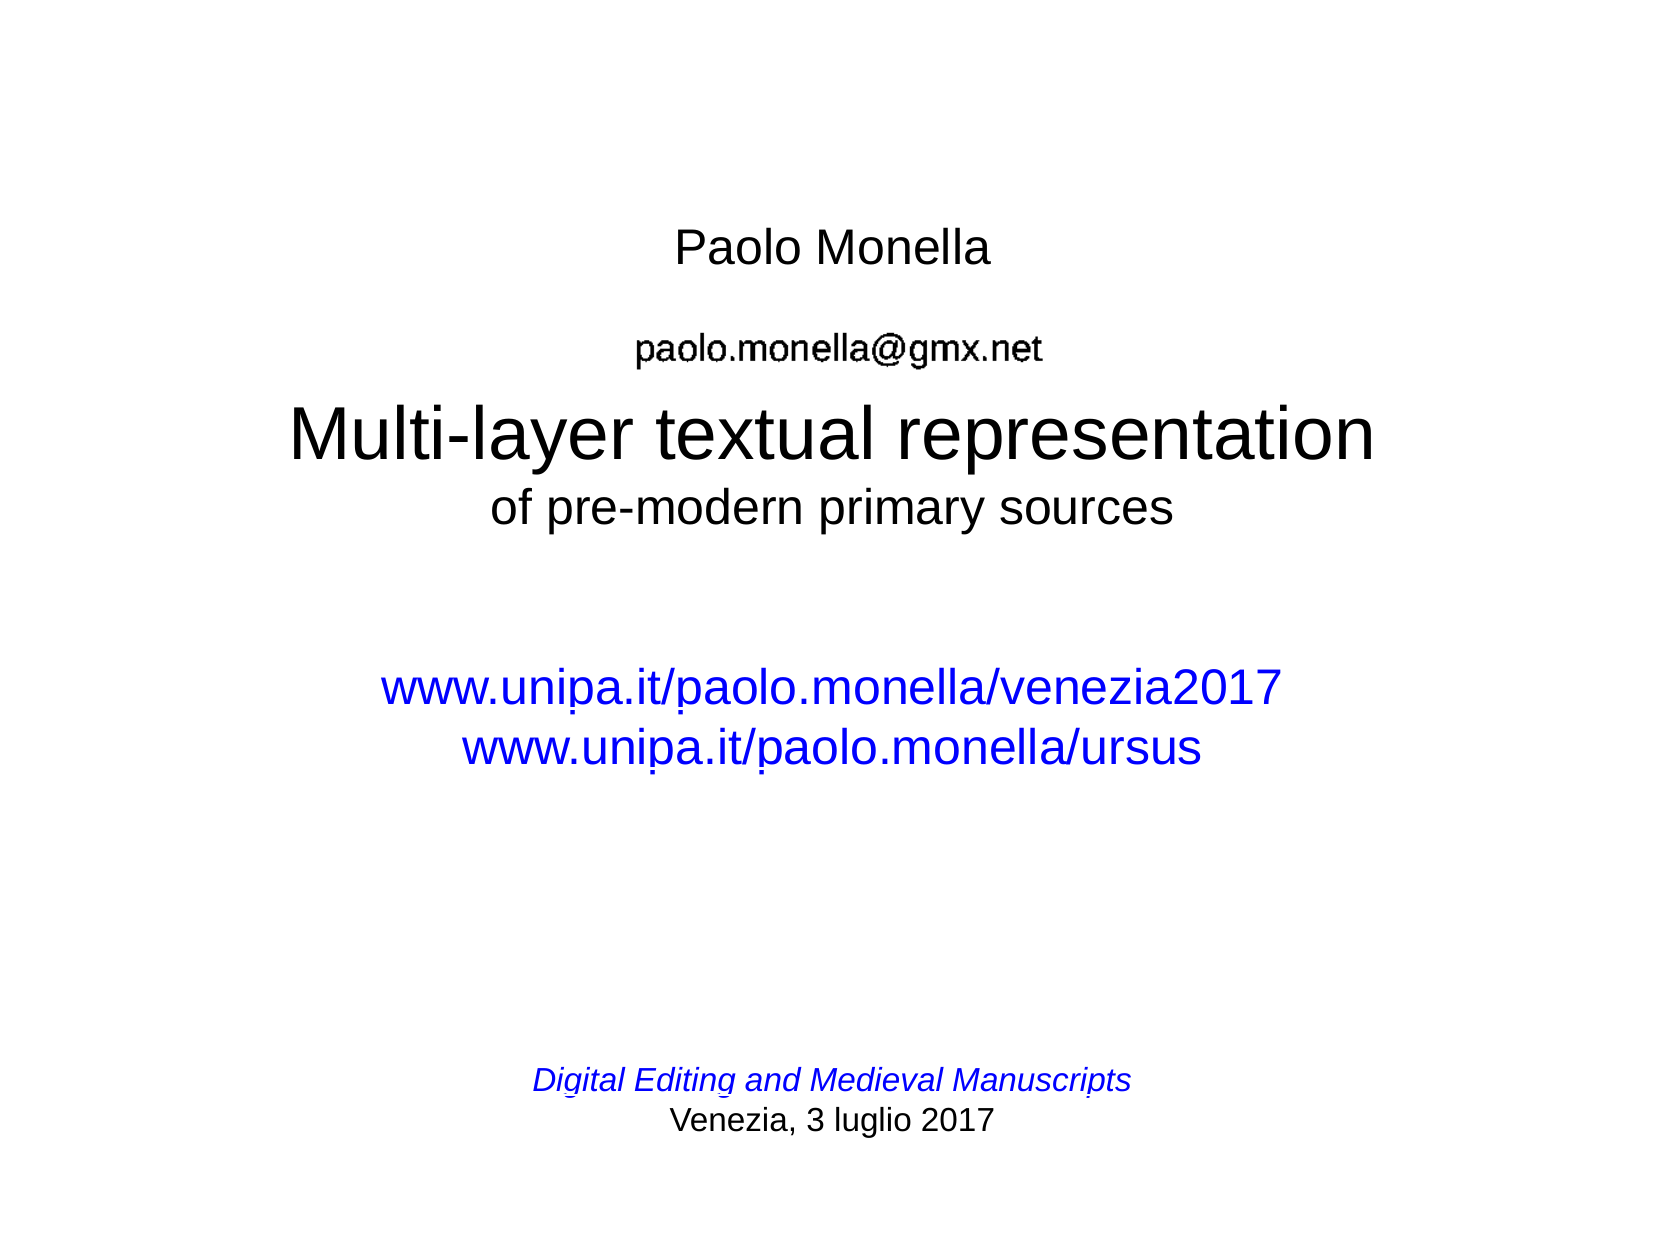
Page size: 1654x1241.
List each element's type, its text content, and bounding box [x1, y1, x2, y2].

picture [620, 322, 1055, 372]
text_box Paolo Monella Multi-layer textual representation of pre-modern primary sources www.unipa.it/paolo.monella/venezia2017 www.unipa.it/paolo.monella/ursus [129, 250, 1536, 738]
text_box Digital Editing and Medieval Manuscripts Venezia, 3 luglio 2017 [129, 968, 1536, 1229]
